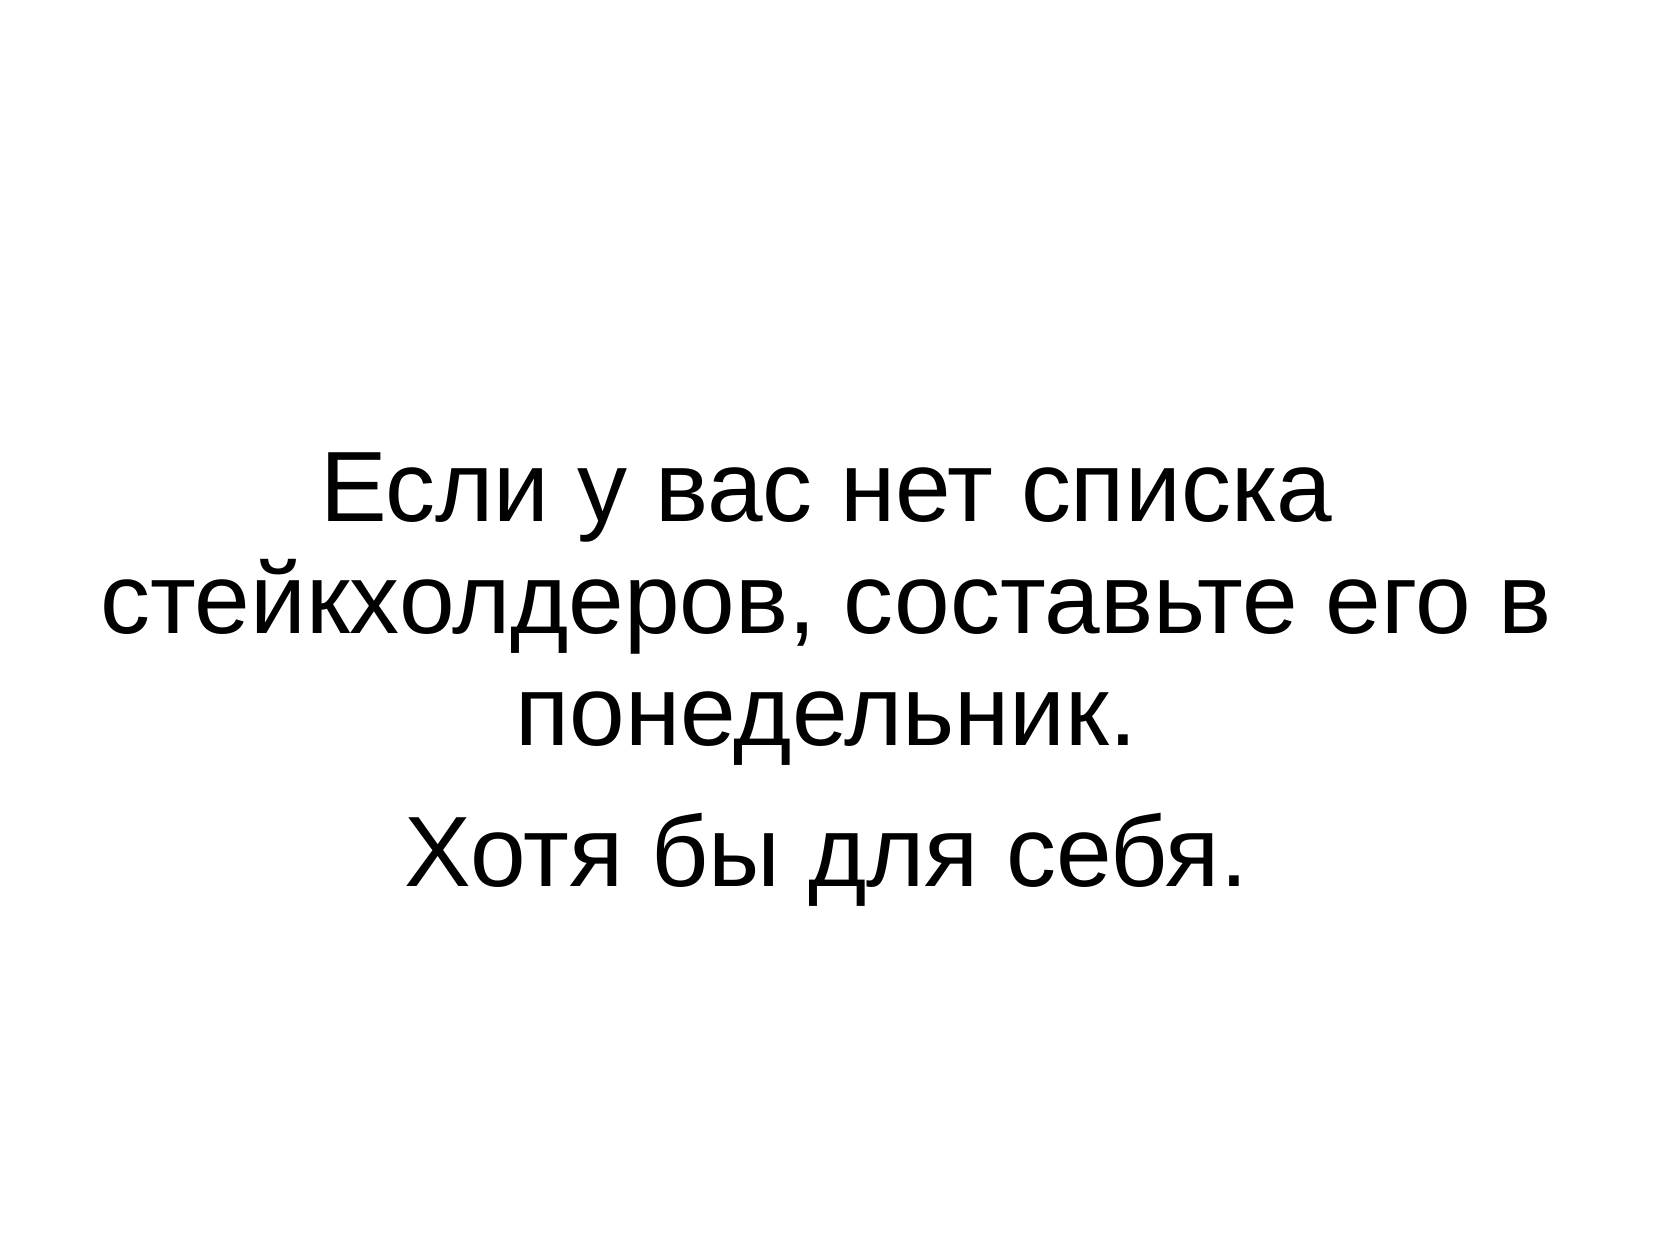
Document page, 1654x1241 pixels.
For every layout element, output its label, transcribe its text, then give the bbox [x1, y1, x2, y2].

list Если у вас нет списка стейкхолдеров, составьте его в понедельник. Хотя бы для себя. [82, 124, 1571, 1010]
